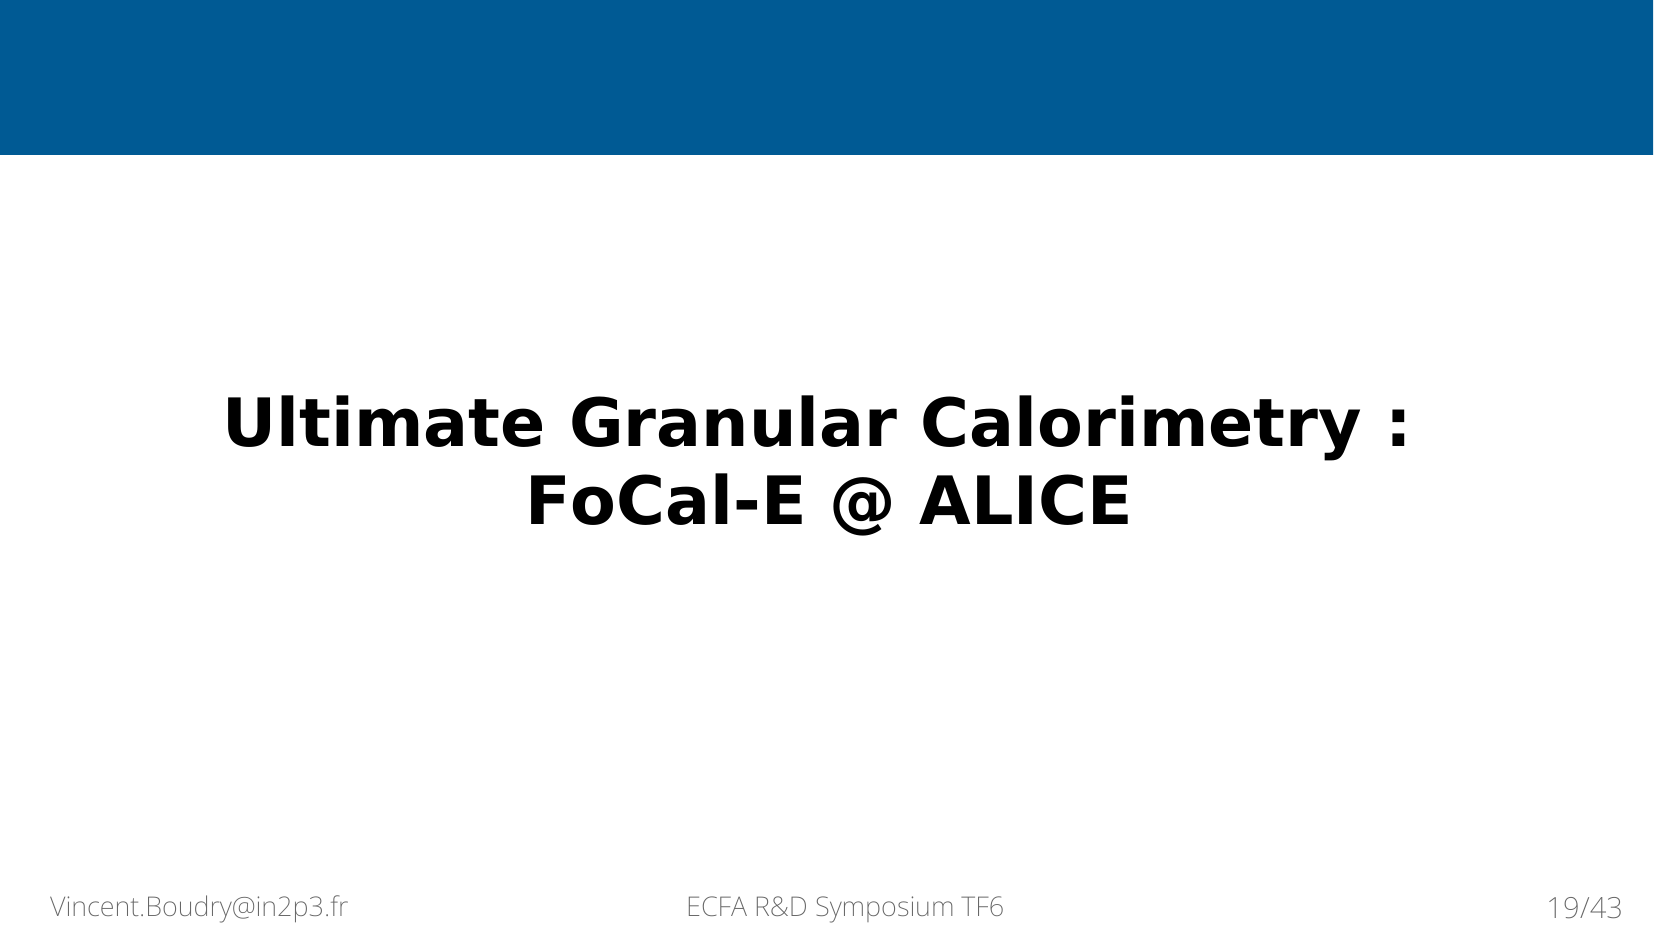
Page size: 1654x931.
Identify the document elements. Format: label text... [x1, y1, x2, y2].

subtitle Ultimate Granular Calorimetry : FoCal-E @ ALICE [24, 160, 1635, 765]
